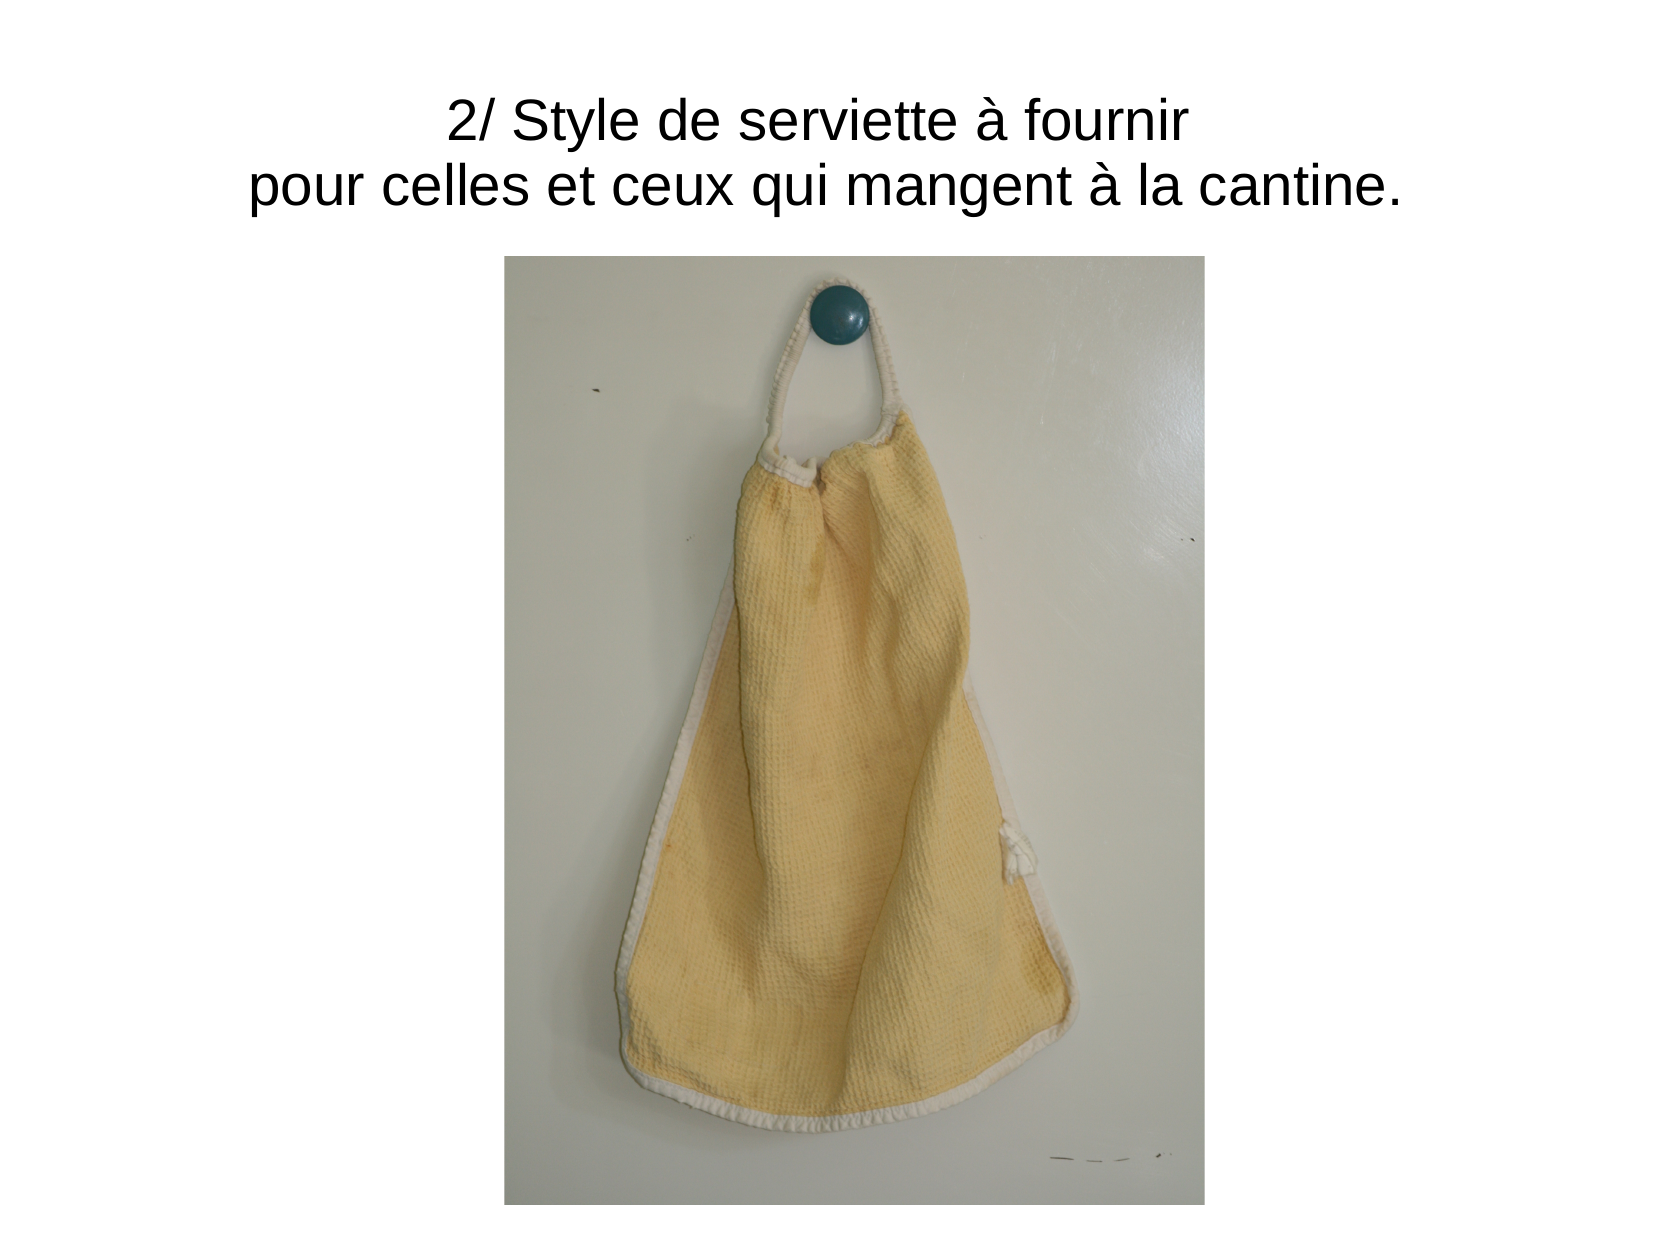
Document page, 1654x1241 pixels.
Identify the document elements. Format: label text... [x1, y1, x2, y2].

title 2/ Style de serviette à fournir pour celles et ceux qui mangent à la cantine. [82, 49, 1571, 257]
picture [504, 256, 1205, 1205]
